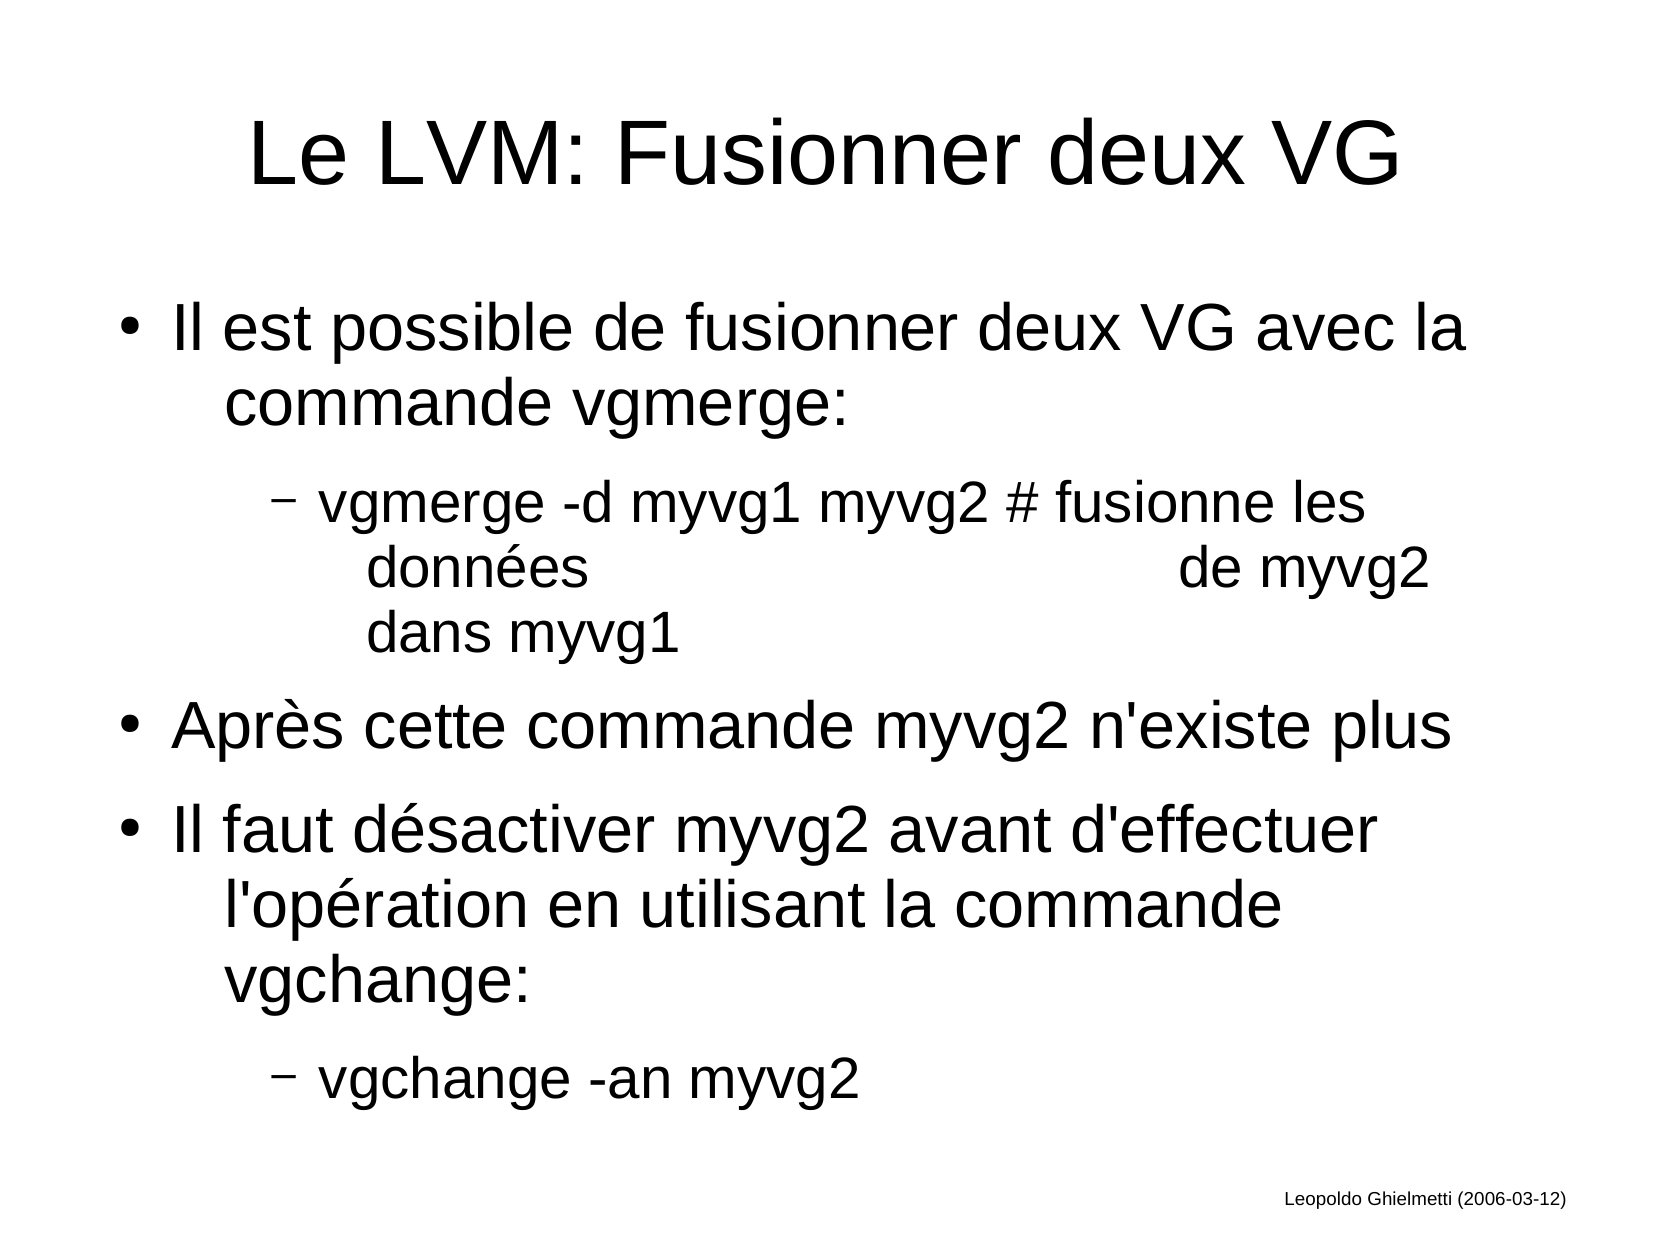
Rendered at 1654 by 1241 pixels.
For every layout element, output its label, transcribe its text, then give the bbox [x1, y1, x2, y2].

text_box Leopoldo Ghielmetti (2006-03-12) [1269, 1181, 1595, 1217]
list Il est possible de fusionner deux VG avec la commande vgmerge: vgmerge -d myvg1 myvg2 # fusionne les données de myvg2 dans myvg1 Après cette commande myvg2 n'existe plus Il faut désactiver myvg2 avant d'effectuer l'opération en utilisant la commande vgchange: vgchange -an myvg2 [82, 290, 1571, 1109]
title Le LVM: Fusionner deux VG [82, 49, 1571, 257]
